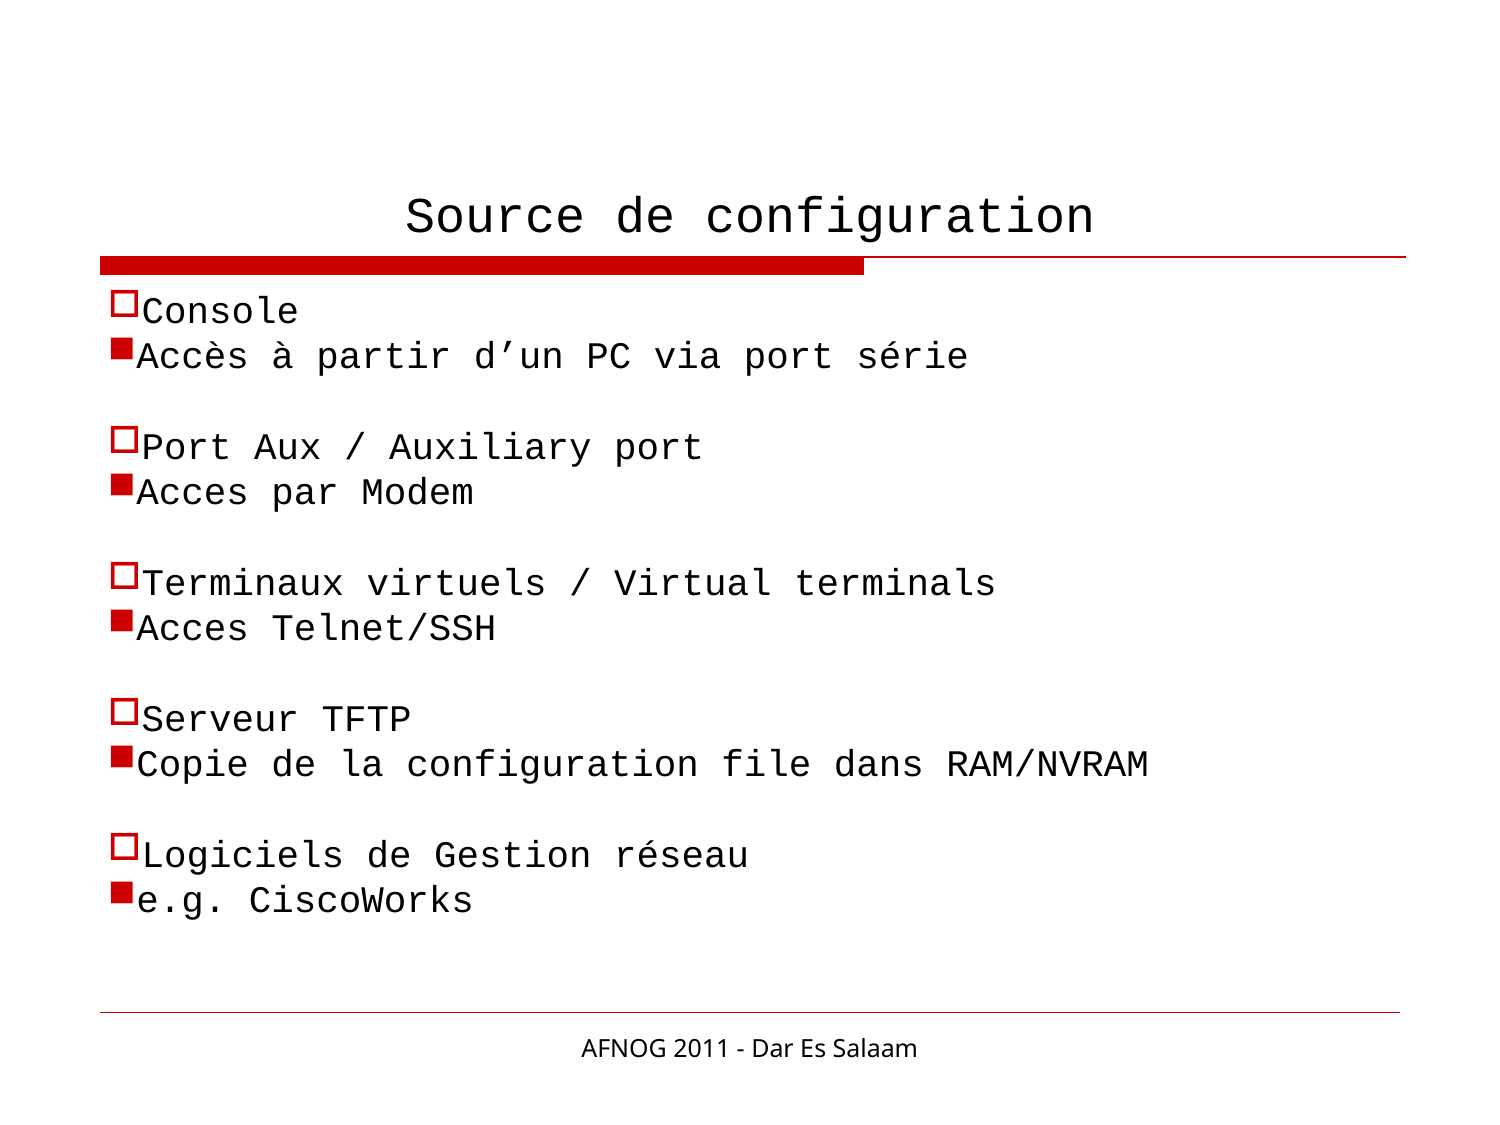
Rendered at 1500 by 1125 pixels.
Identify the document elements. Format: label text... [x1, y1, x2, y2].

text_box AFNOG 2011 - Dar Es Salaam [512, 1024, 988, 1103]
title Source de configuration [94, 49, 1407, 250]
list Console Accès à partir d’un PC via port série Port Aux / Auxiliary port Acces par Modem Terminaux virtuels / Virtual terminals Acces Telnet/SSH Serveur TFTP Copie de la configuration file dans RAM/NVRAM Logiciels de Gestion réseau e.g. CiscoWorks [92, 287, 1406, 988]
